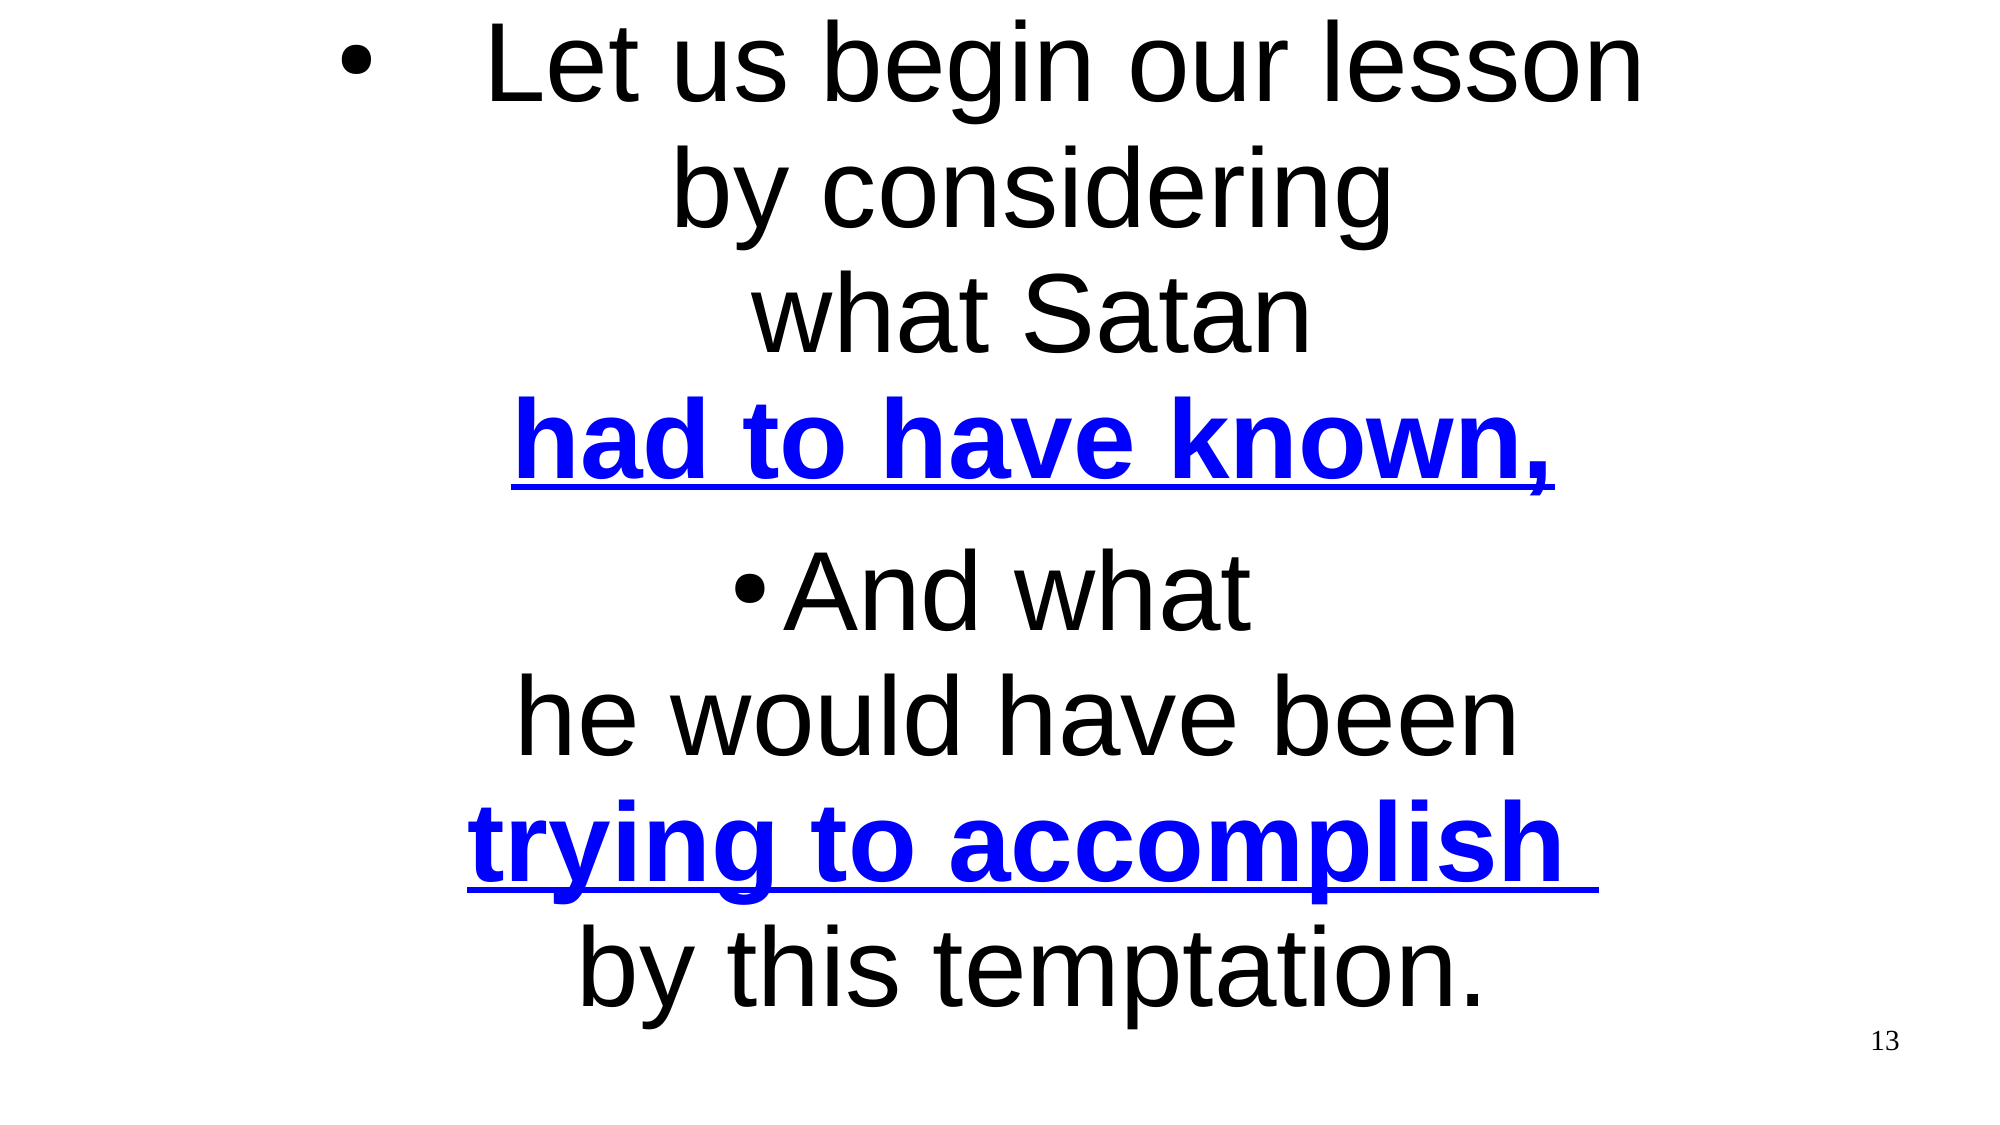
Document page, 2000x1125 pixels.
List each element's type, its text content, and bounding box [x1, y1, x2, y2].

list Let us begin our lesson by considering what Satan had to have known, And what he would have been trying to accomplish by this temptation. [0, 0, 1996, 1123]
